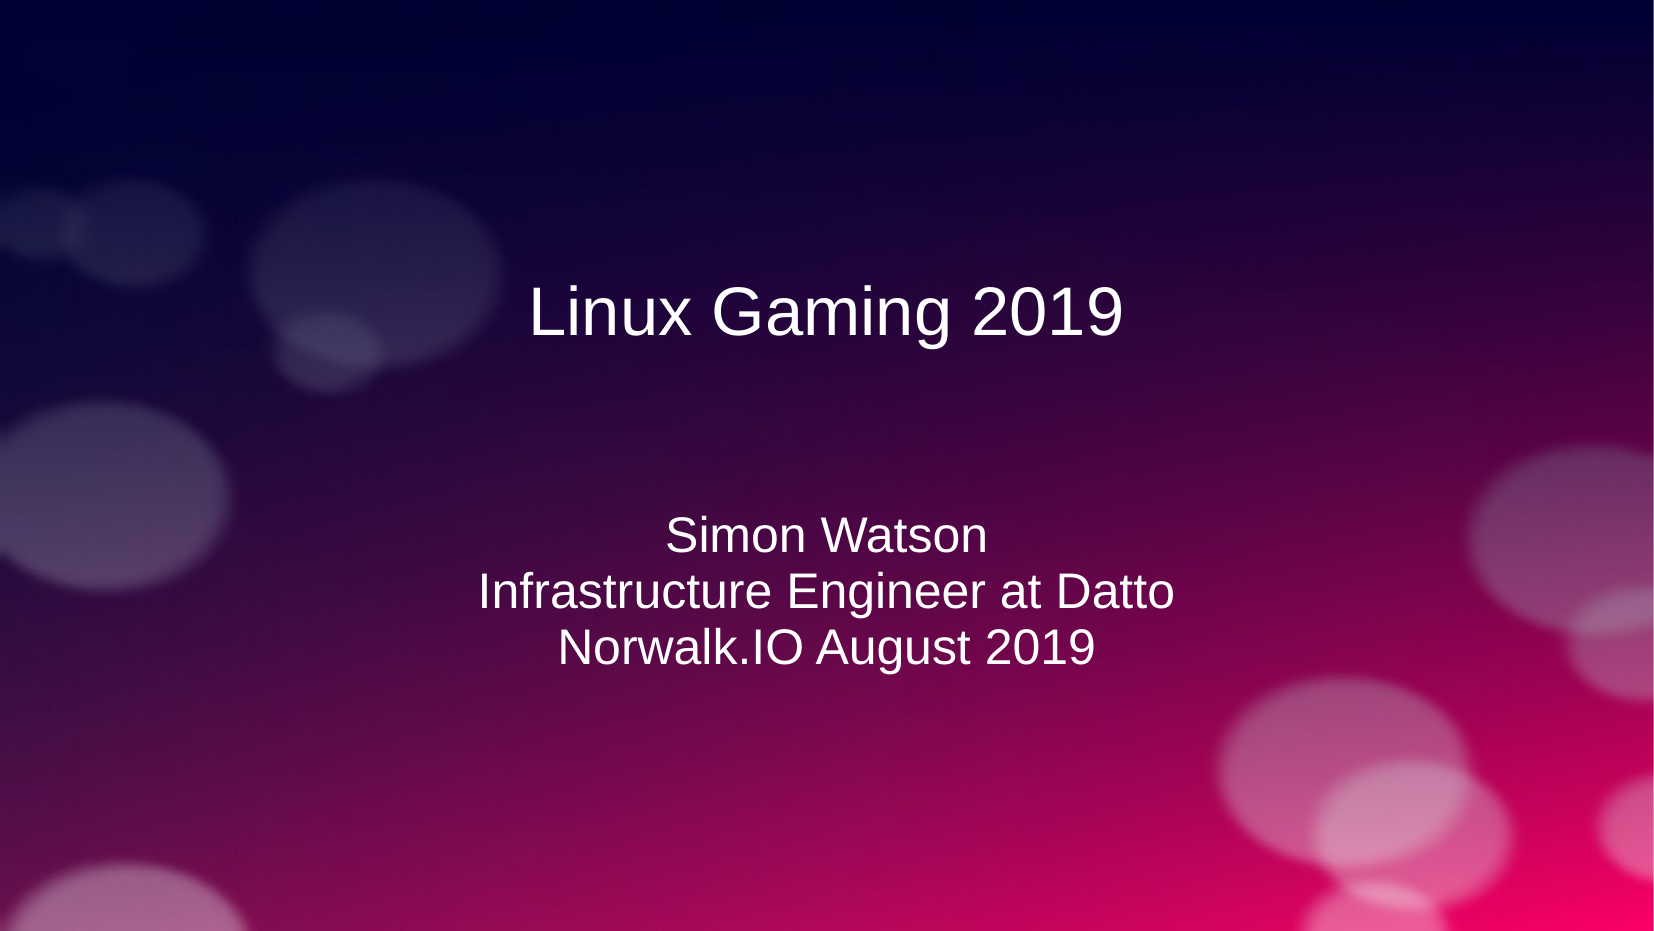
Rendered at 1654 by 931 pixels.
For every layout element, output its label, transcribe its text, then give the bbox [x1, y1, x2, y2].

subtitle Simon Watson Infrastructure Engineer at Datto Norwalk.IO August 2019 [82, 425, 1571, 758]
picture [0, 0, 1654, 931]
title Linux Gaming 2019 [82, 234, 1571, 390]
